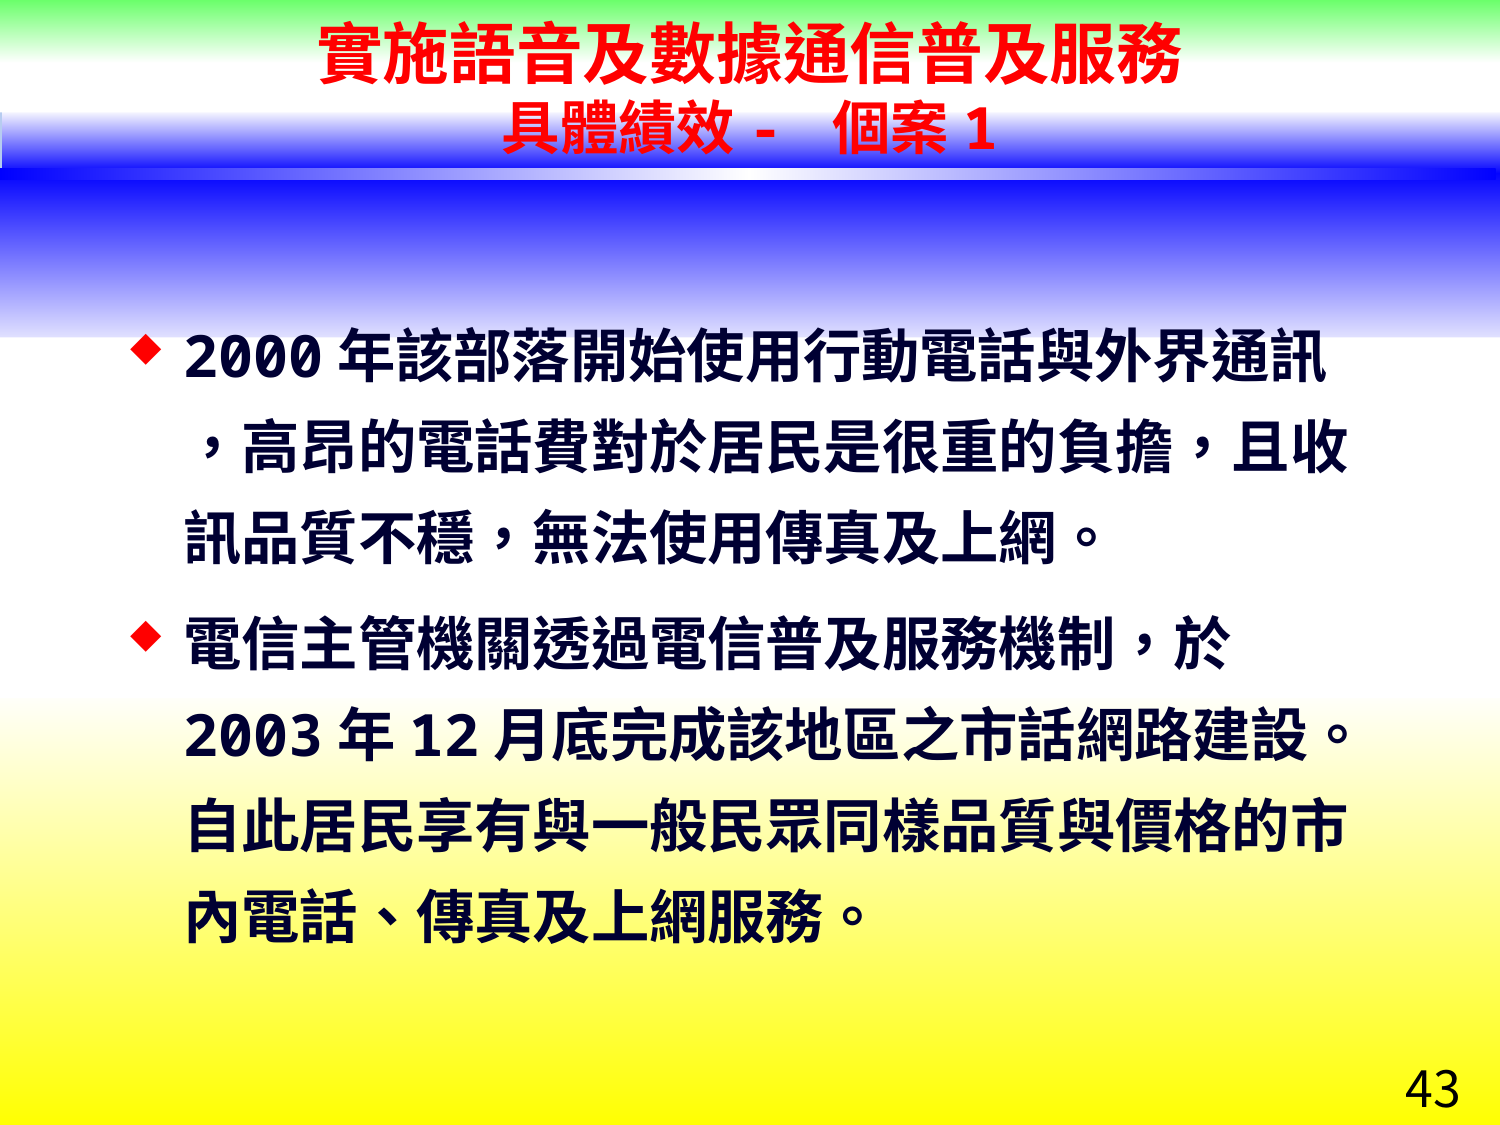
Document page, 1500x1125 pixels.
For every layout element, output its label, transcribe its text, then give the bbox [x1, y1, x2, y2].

title 實施語音及數據通信普及服務 具體績效- 個案1 [0, 0, 1500, 173]
list 2000年該部落開始使用行動電話與外界通訊，高昂的電話費對於居民是很重的負擔，且收訊品質不穩，無法使用傳真及上網。 電信主管機關透過電信普及服務機制，於2003年12月底完成該地區之市話網路建設。自此居民享有與一般民眾同樣品質與價格的市內電話、傳真及上網服務。 [112, 290, 1388, 966]
